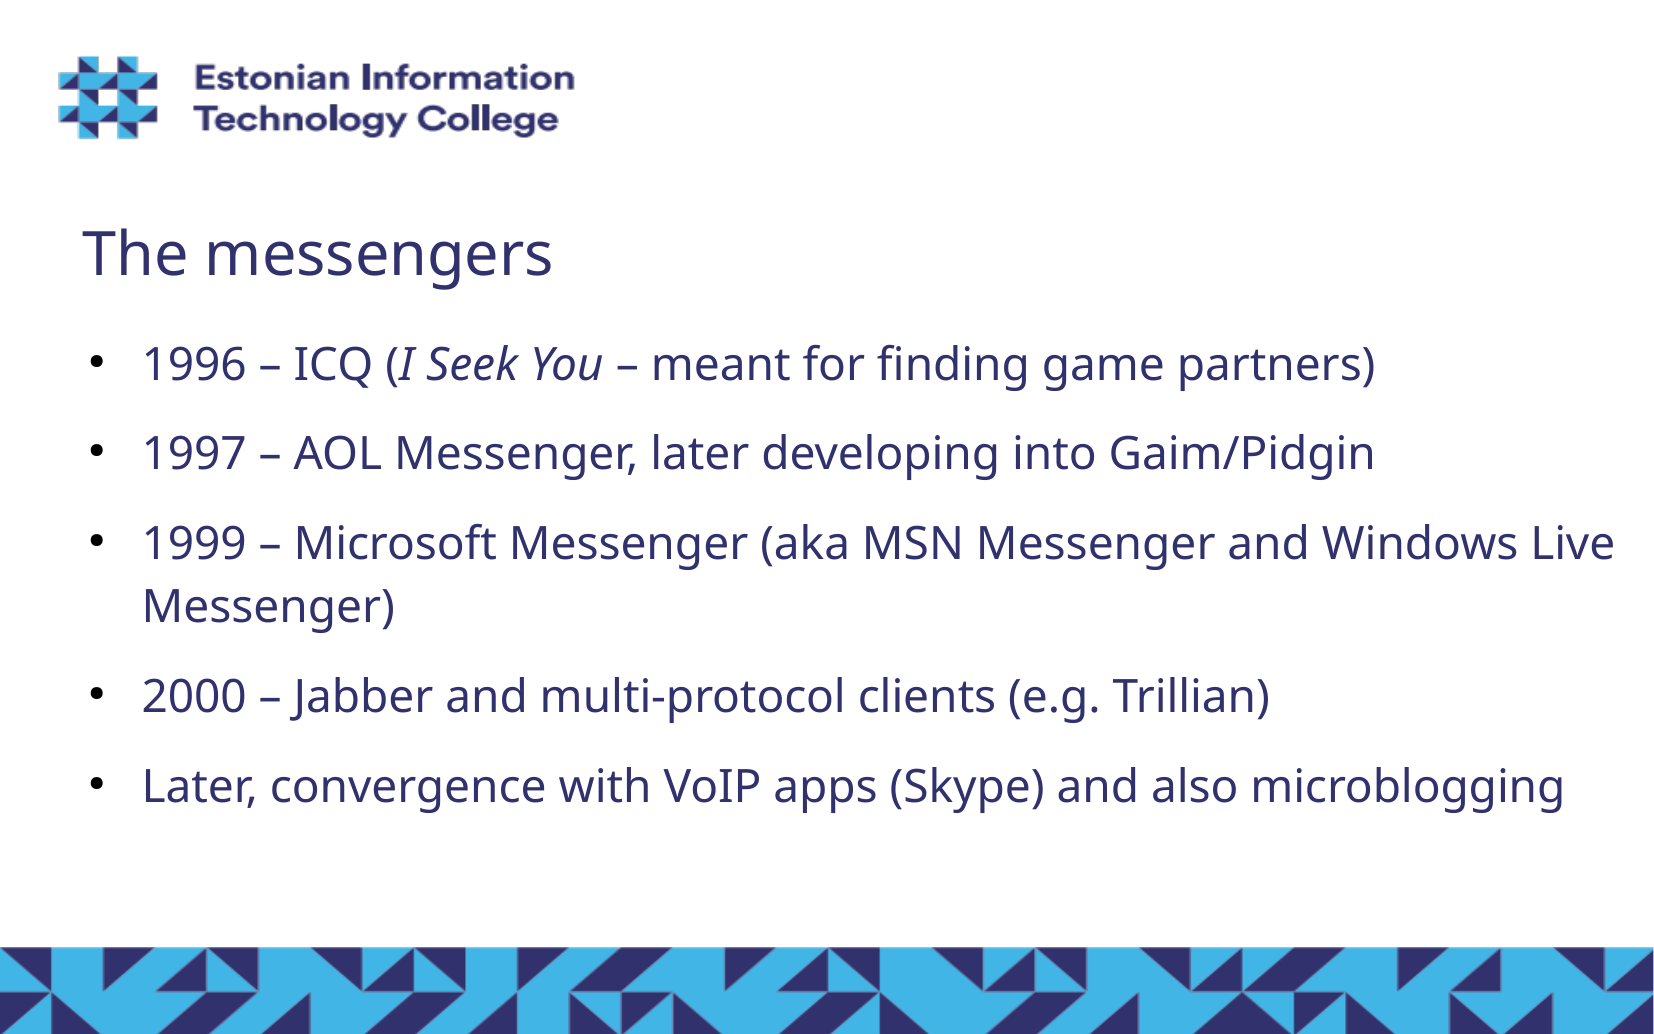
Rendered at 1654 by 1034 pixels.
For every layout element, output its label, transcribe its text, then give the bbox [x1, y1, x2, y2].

list 1996 – ICQ (I Seek You – meant for finding game partners) 1997 – AOL Messenger, later developing into Gaim/Pidgin 1999 – Microsoft Messenger (aka MSN Messenger and Windows Live Messenger) 2000 – Jabber and multi-protocol clients (e.g. Trillian) Later, convergence with VoIP apps (Skype) and also microblogging [70, 330, 1619, 922]
title The messengers [82, 165, 1644, 338]
